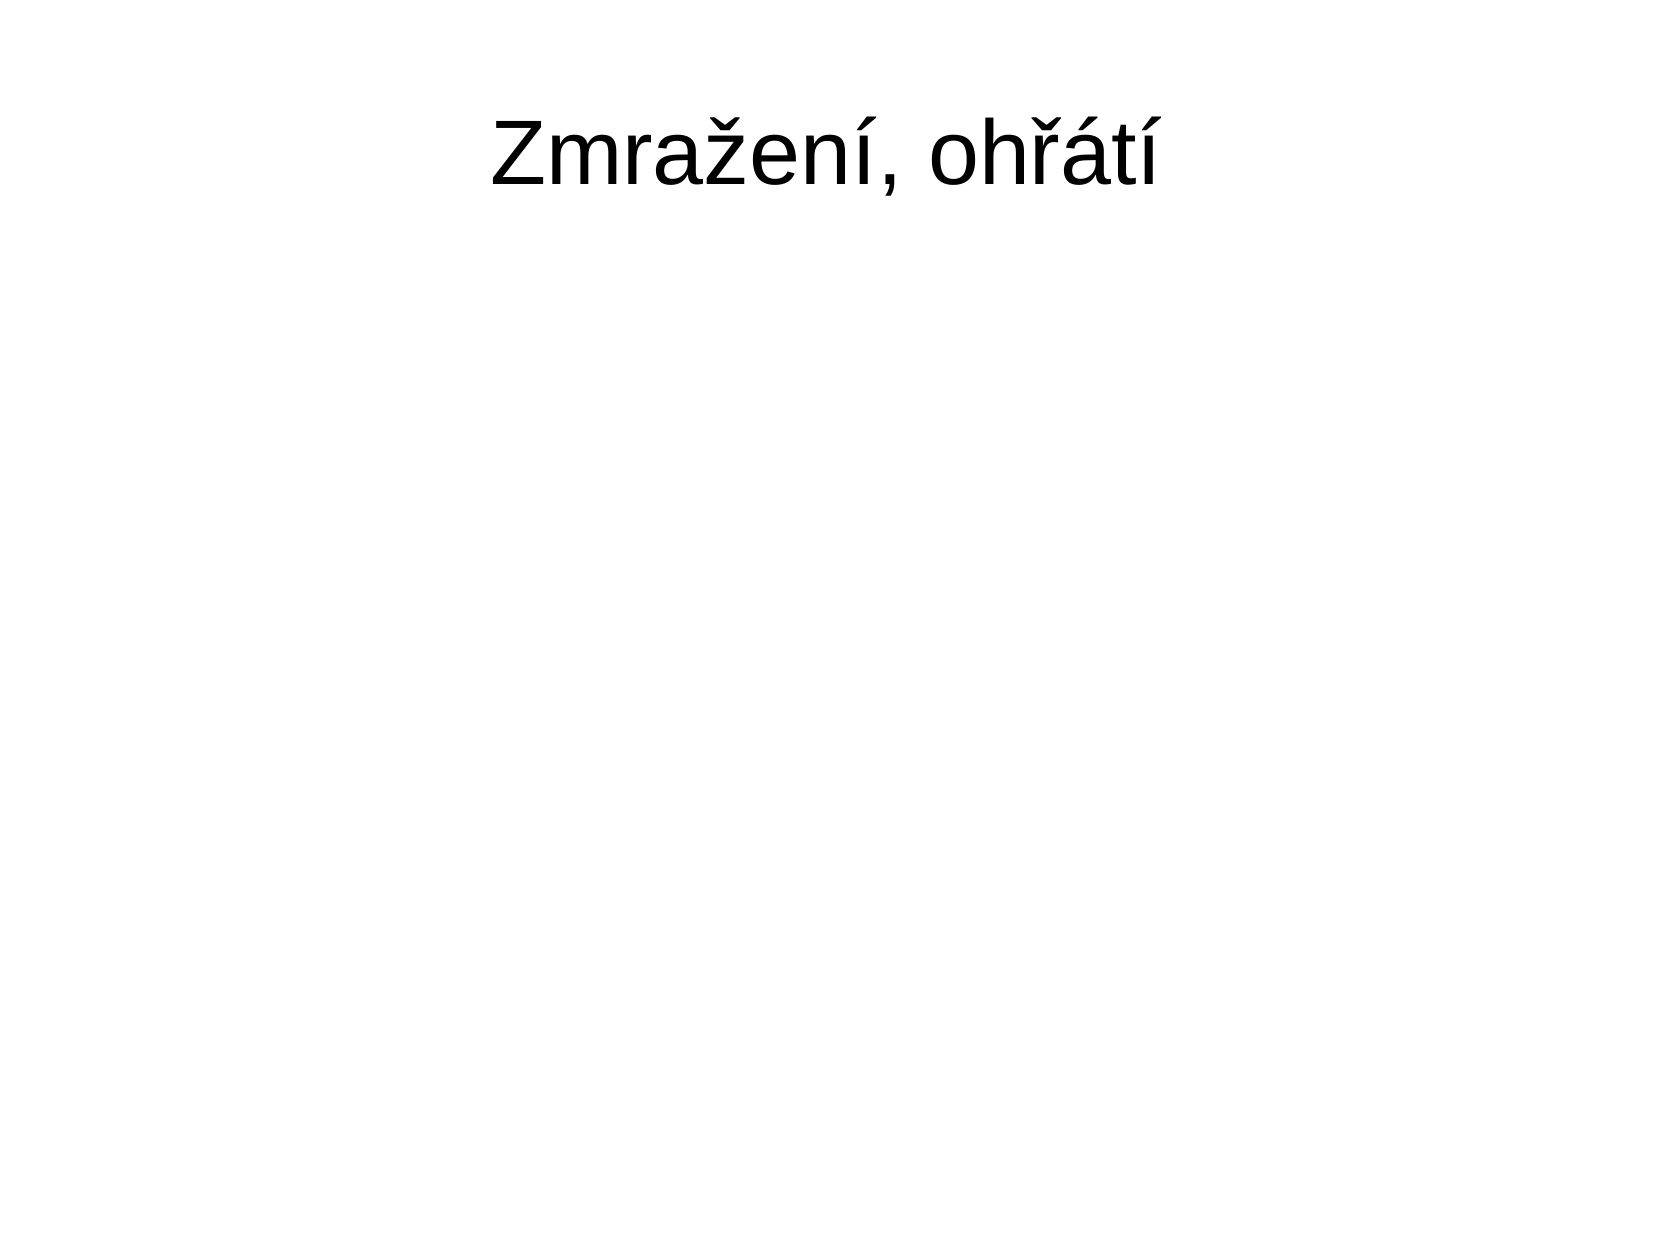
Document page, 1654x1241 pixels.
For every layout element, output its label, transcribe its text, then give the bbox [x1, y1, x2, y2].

title Zmražení, ohřátí [82, 49, 1571, 257]
